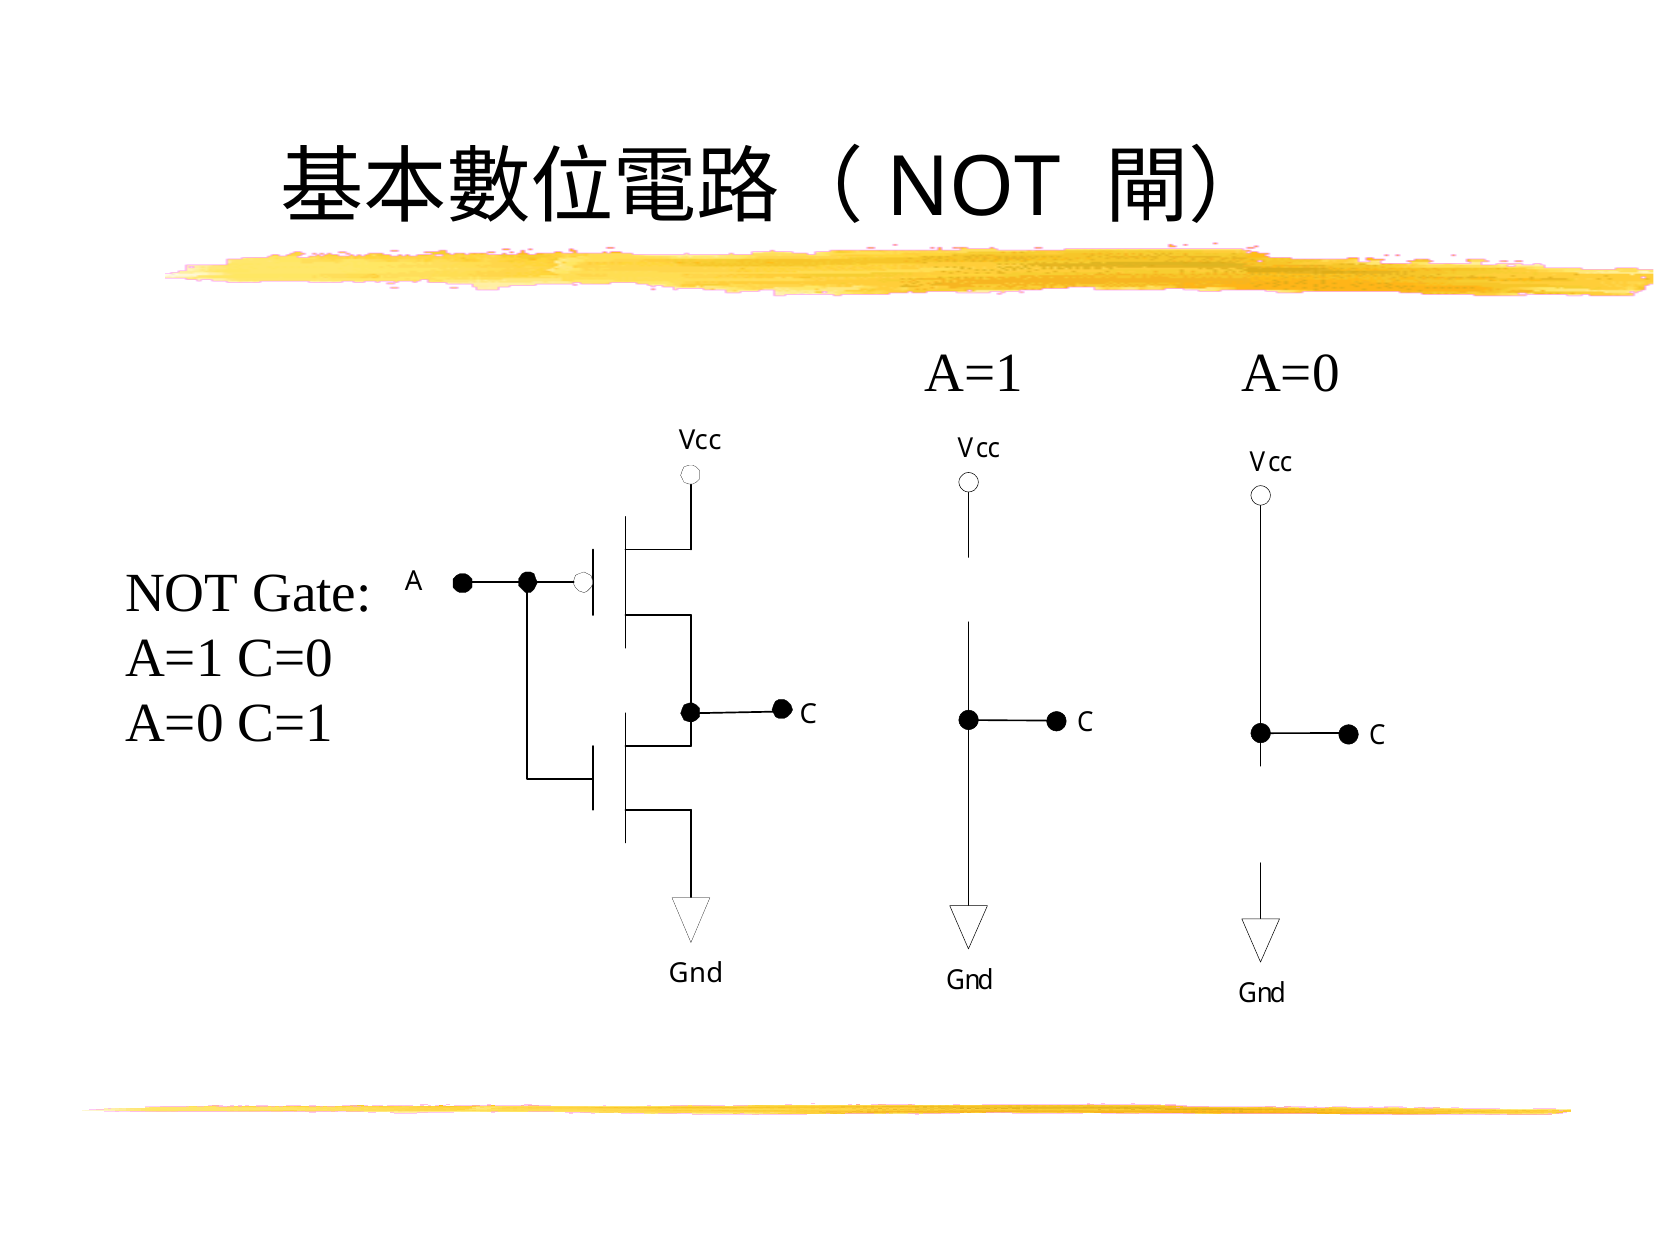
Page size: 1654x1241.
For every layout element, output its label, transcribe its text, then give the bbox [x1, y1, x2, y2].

chart [1213, 436, 1418, 1021]
text_box NOT Gate: A=1 C=0 A=0 C=1 [110, 551, 390, 766]
picture [82, 1102, 1571, 1117]
text_box A=0 [1226, 330, 1359, 414]
picture [165, 237, 1654, 308]
title 基本數位電路（NOT 閘） [73, 25, 1479, 249]
text_box A=1 [909, 330, 1042, 414]
chart [921, 423, 1125, 1008]
chart [372, 413, 850, 1003]
